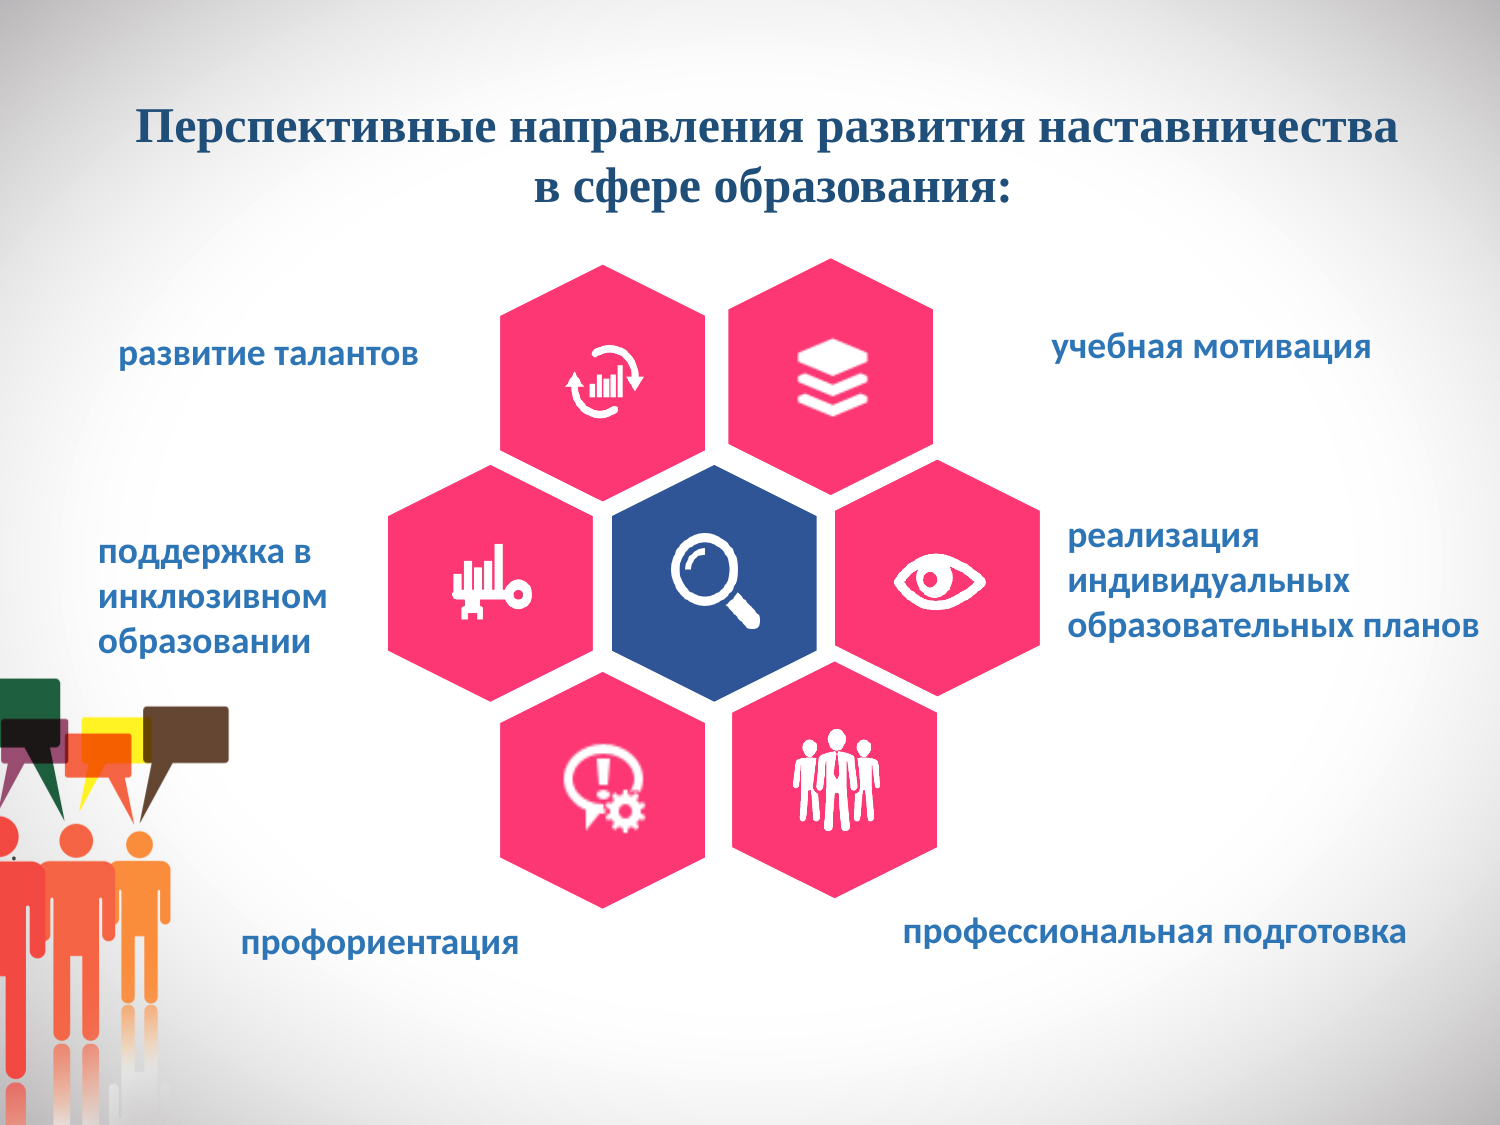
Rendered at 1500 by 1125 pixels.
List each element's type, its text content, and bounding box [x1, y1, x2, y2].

text_box развитие талантов [103, 321, 435, 381]
text_box учебная мотивация [1036, 314, 1388, 374]
text_box [726, 256, 935, 497]
picture [893, 554, 986, 610]
text_box поддержка в инклюзивном образовании [83, 519, 352, 669]
text_box [386, 463, 595, 704]
picture [560, 333, 648, 429]
text_box профессиональная подготовка [888, 898, 1423, 958]
picture [671, 533, 760, 629]
text_box реализация индивидуальных образовательных планов [1052, 503, 1500, 653]
picture [447, 533, 536, 629]
text_box Перспективные направления развития наставничества в сфере образования: [120, 85, 1427, 220]
text_box . [0, 822, 498, 877]
picture [560, 740, 648, 836]
picture [792, 728, 880, 831]
text_box [498, 262, 707, 504]
text_box [610, 463, 819, 704]
picture [769, 307, 897, 446]
text_box профориентация [226, 909, 535, 970]
text_box [833, 457, 1042, 699]
text_box [498, 669, 707, 911]
text_box [730, 659, 939, 901]
